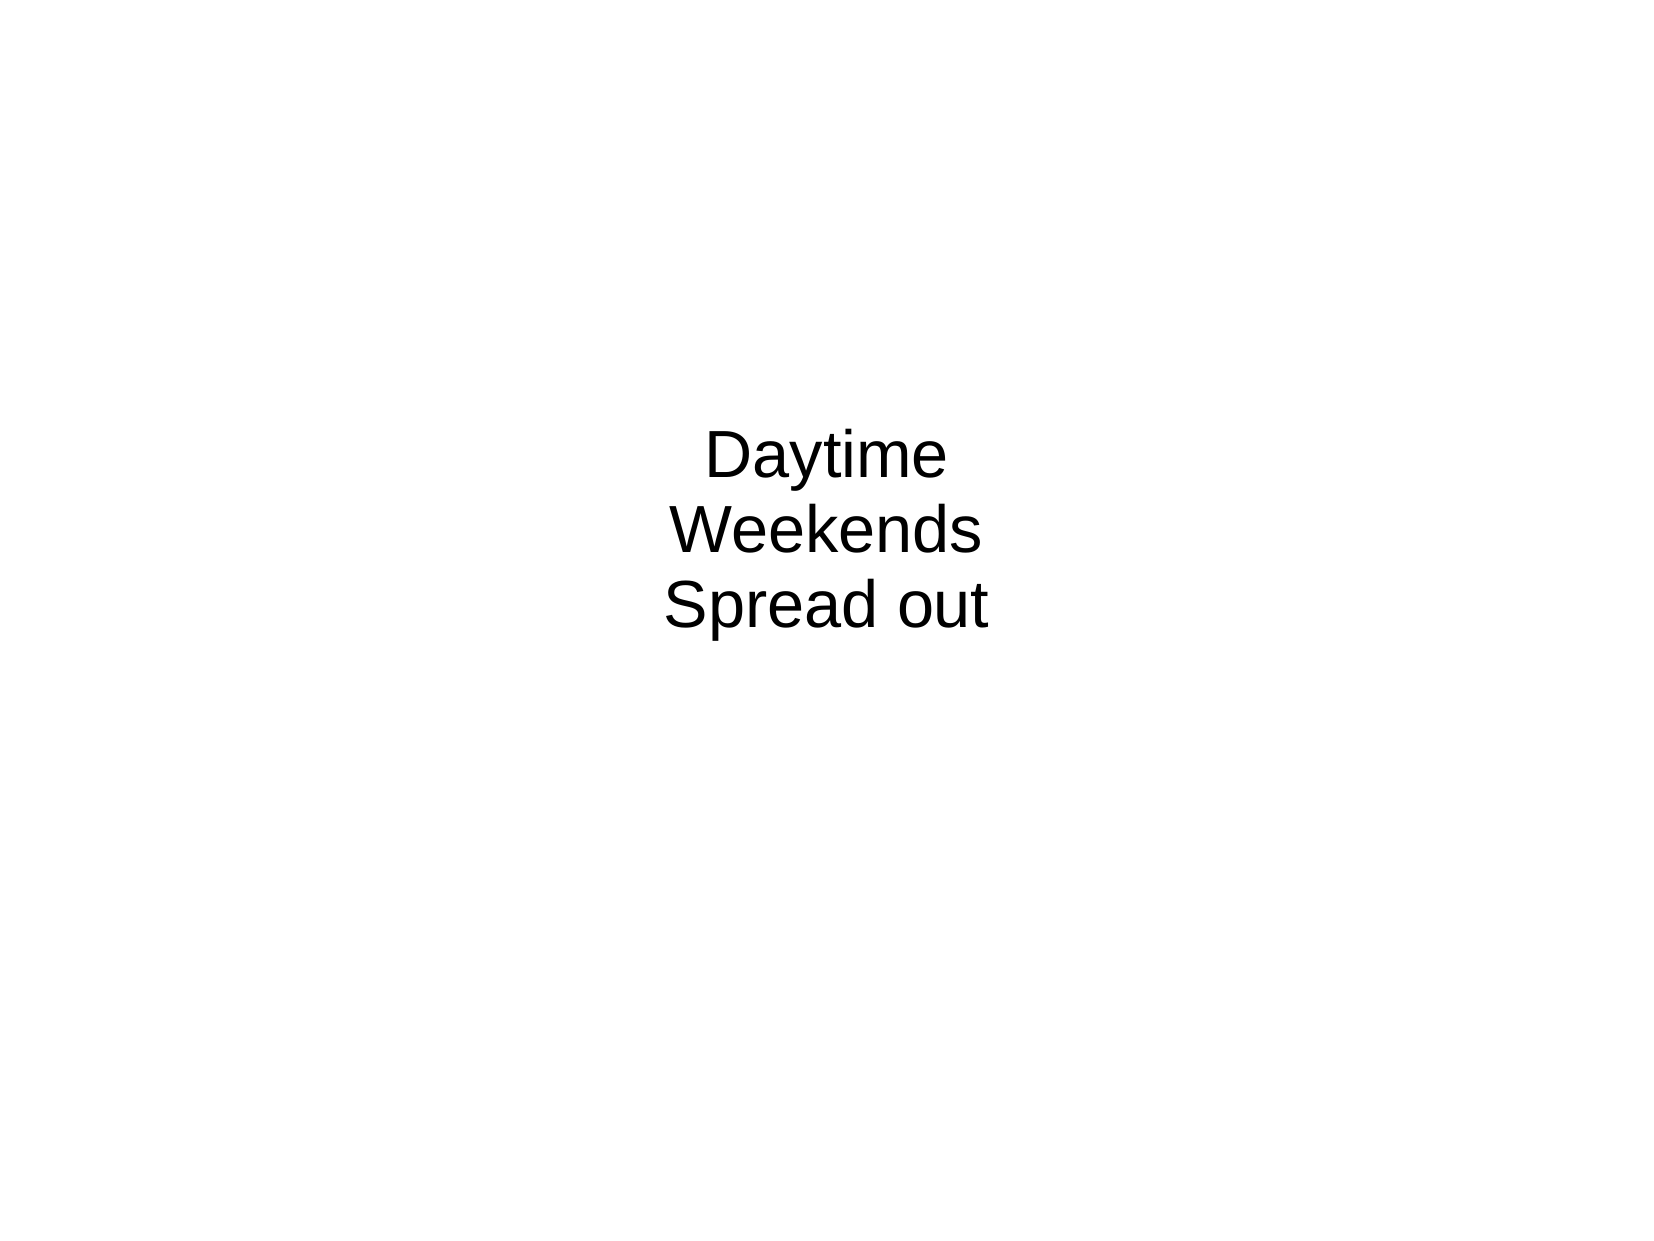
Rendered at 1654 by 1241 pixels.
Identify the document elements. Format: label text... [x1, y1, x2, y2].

subtitle Daytime Weekends Spread out [82, 49, 1571, 1010]
